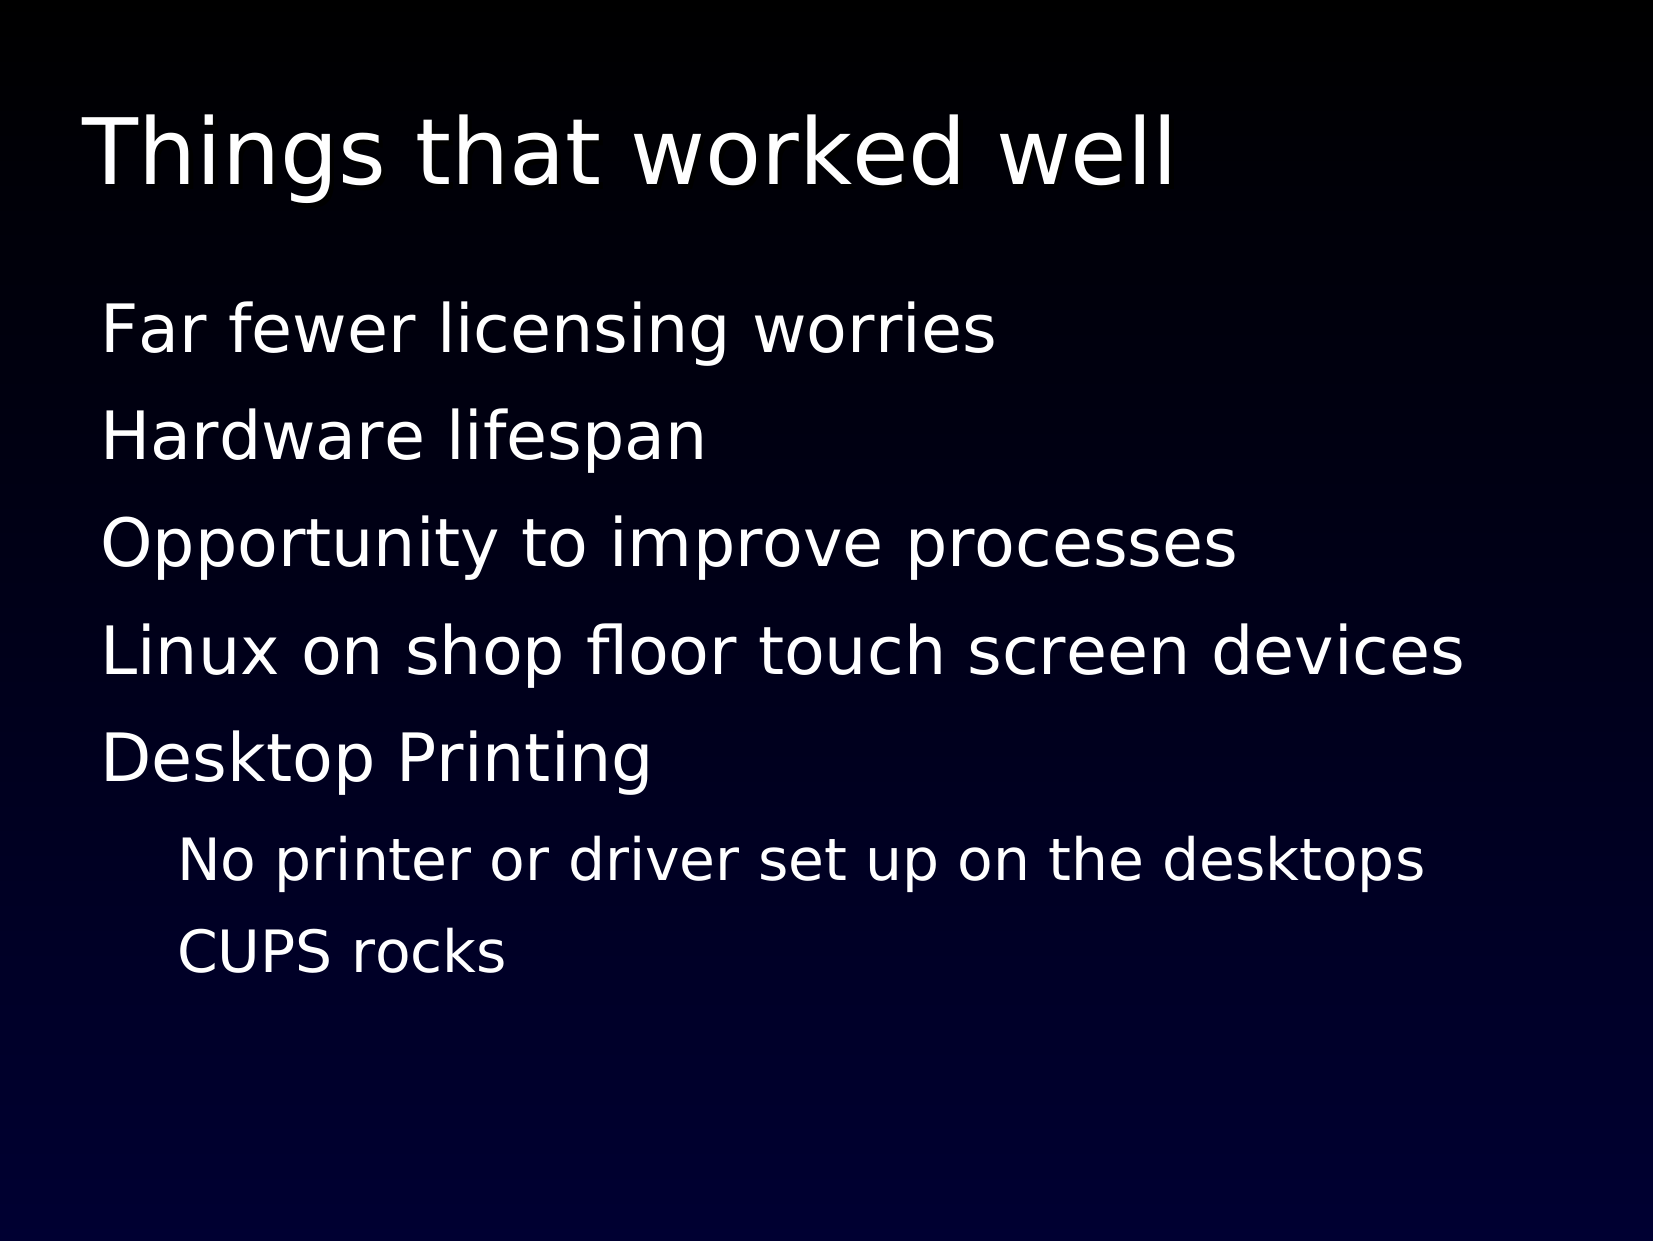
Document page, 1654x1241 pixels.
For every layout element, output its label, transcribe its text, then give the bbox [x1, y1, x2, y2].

title Things that worked well [82, 49, 1571, 257]
list Far fewer licensing worries Hardware lifespan Opportunity to improve processes Linux on shop floor touch screen devices Desktop Printing No printer or driver set up on the desktops CUPS rocks [82, 290, 1571, 1201]
